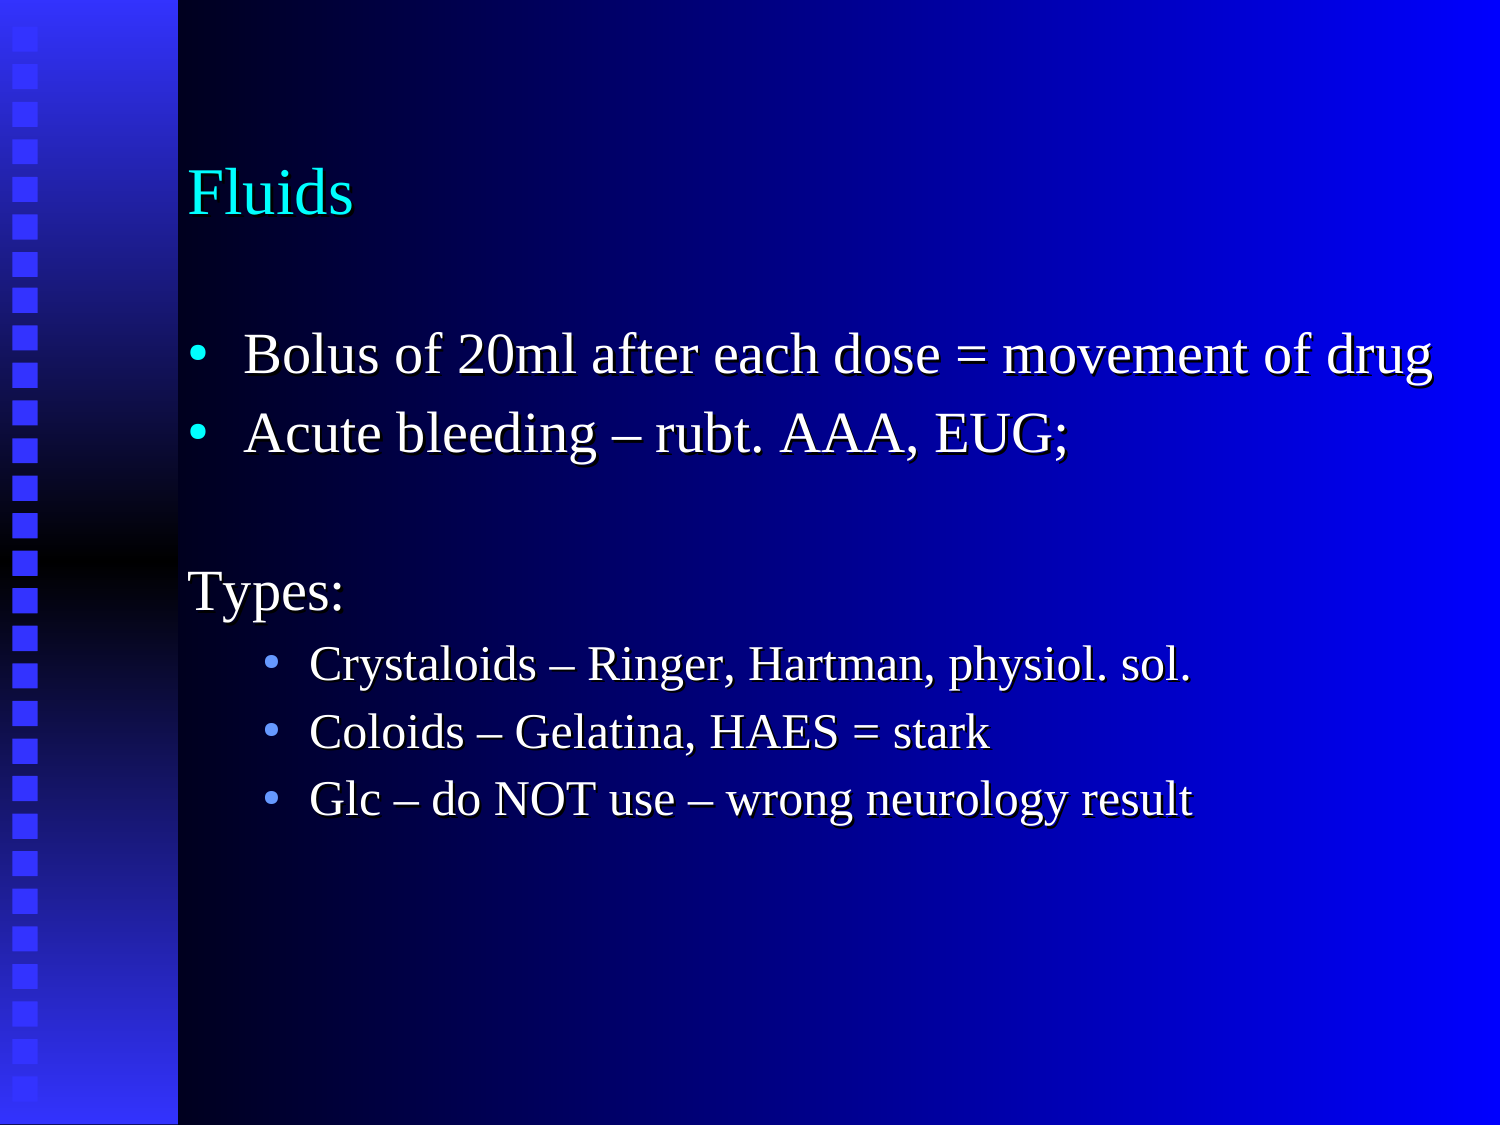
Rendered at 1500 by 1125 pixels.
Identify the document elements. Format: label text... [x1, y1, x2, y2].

title Fluids [187, 99, 1463, 288]
list Bolus of 20ml after each dose = movement of drug Acute bleeding – rubt. AAA, EUG; Types: Crystaloids – Ringer, Hartman, physiol. sol. Coloids – Gelatina, HAES = stark Glc – do NOT use – wrong neurology result [187, 324, 1463, 1008]
